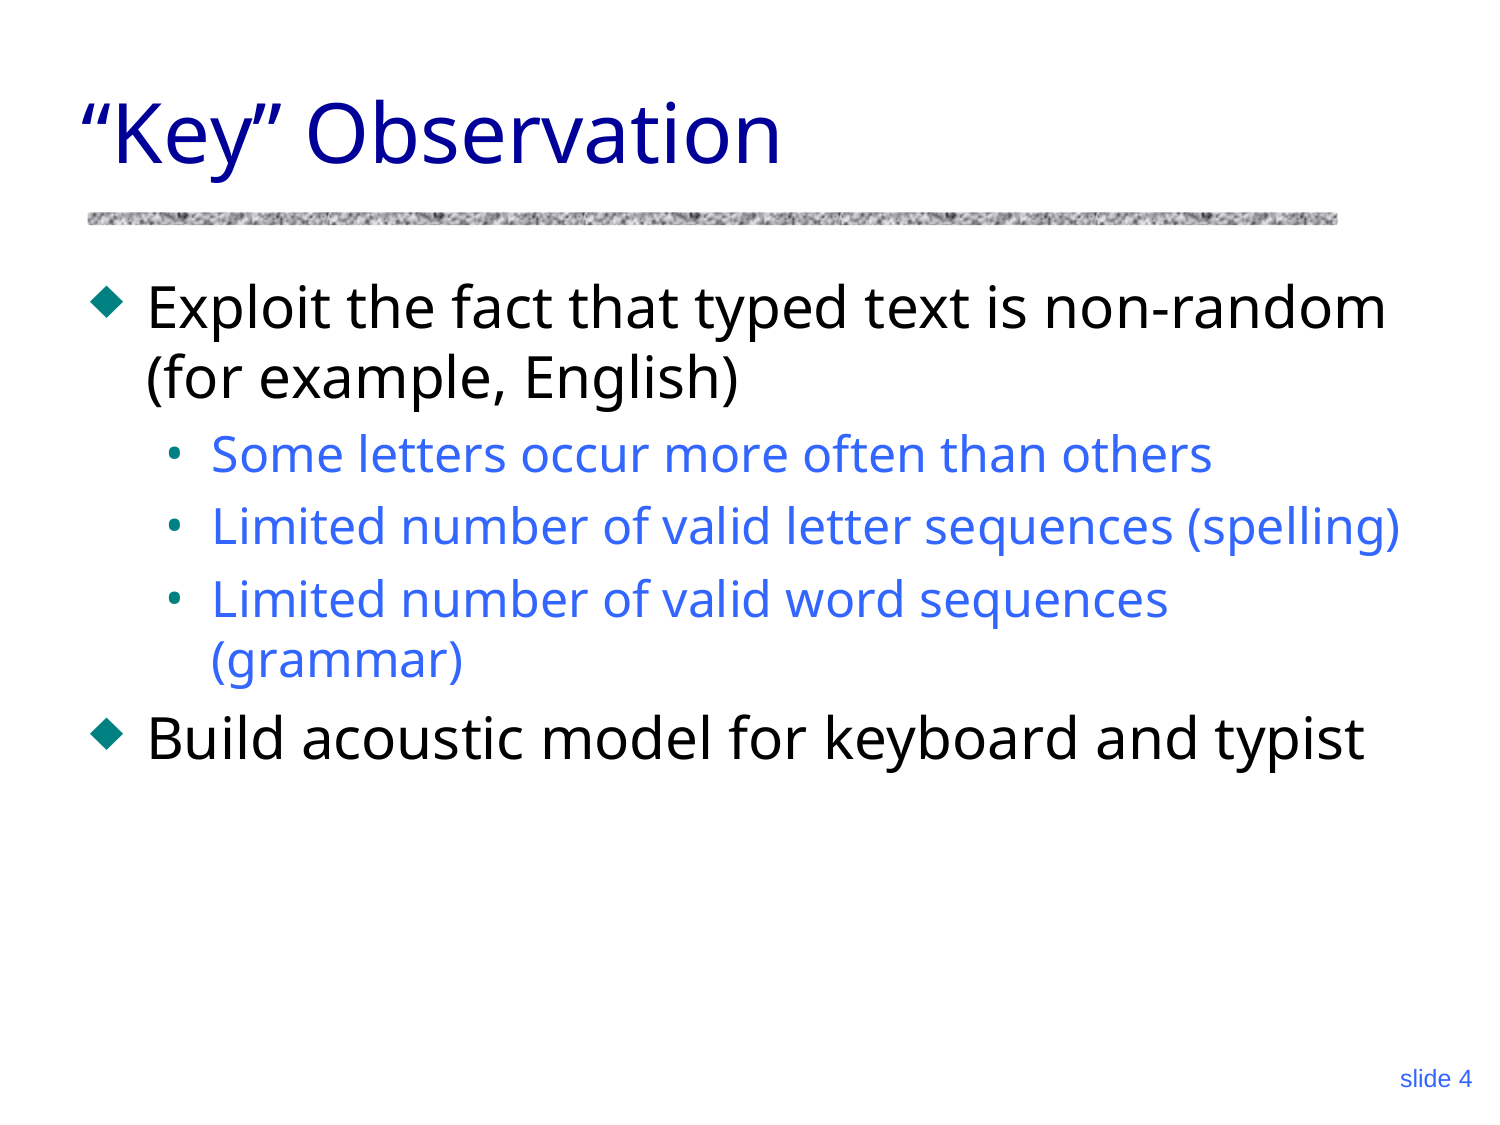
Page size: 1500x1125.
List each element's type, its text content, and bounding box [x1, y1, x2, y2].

text_box slide <number> [1174, 1025, 1488, 1101]
title “Key” Observation [66, 37, 1342, 188]
picture [87, 212, 1338, 226]
list Exploit the fact that typed text is non-random (for example, English) Some letters occur more often than others Limited number of valid letter sequences (spelling) Limited number of valid word sequences (grammar) Build acoustic model for keyboard and typist [74, 262, 1417, 994]
